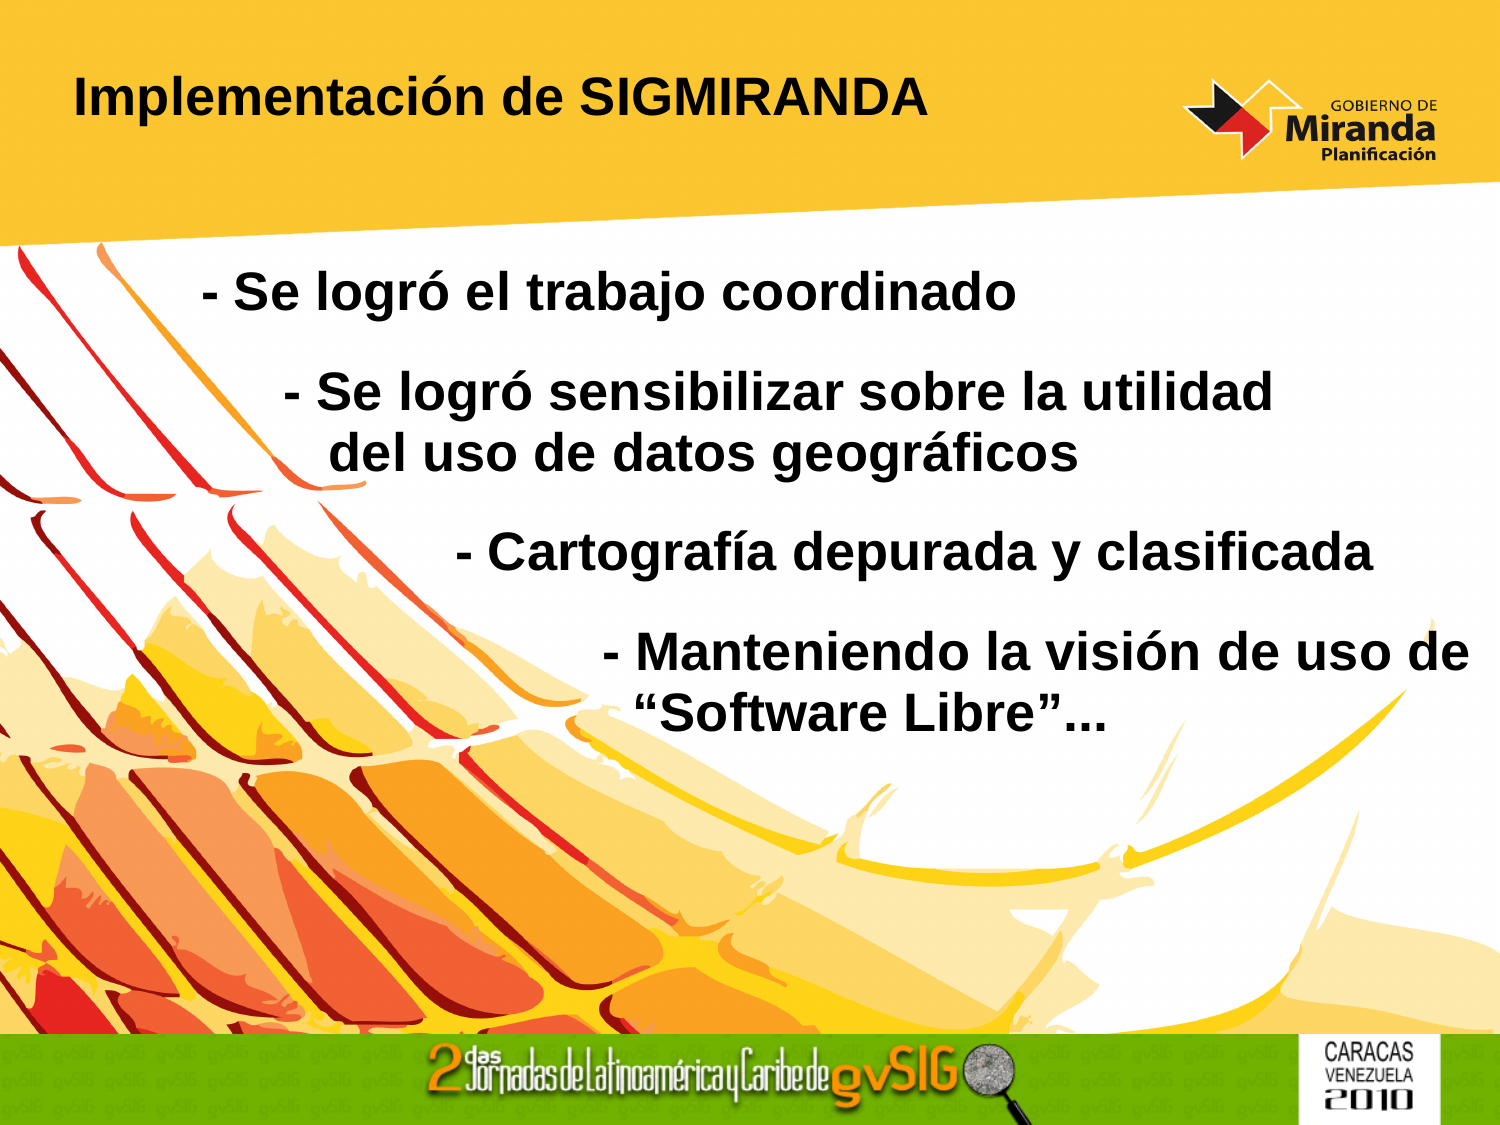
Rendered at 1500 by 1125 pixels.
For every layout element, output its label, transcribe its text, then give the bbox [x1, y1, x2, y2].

text_box Implementación de SIGMIRANDA [59, 59, 1093, 178]
text_box - Manteniendo la visión de uso de “Software Libre”... [572, 614, 1500, 751]
text_box - Se logró sensibilizar sobre la utilidad del uso de datos geográficos [253, 354, 1317, 491]
text_box - Se logró el trabajo coordinado [171, 253, 1235, 343]
text_box - Cartografía depurada y clasificada [425, 513, 1489, 603]
picture [0, 0, 1500, 1125]
